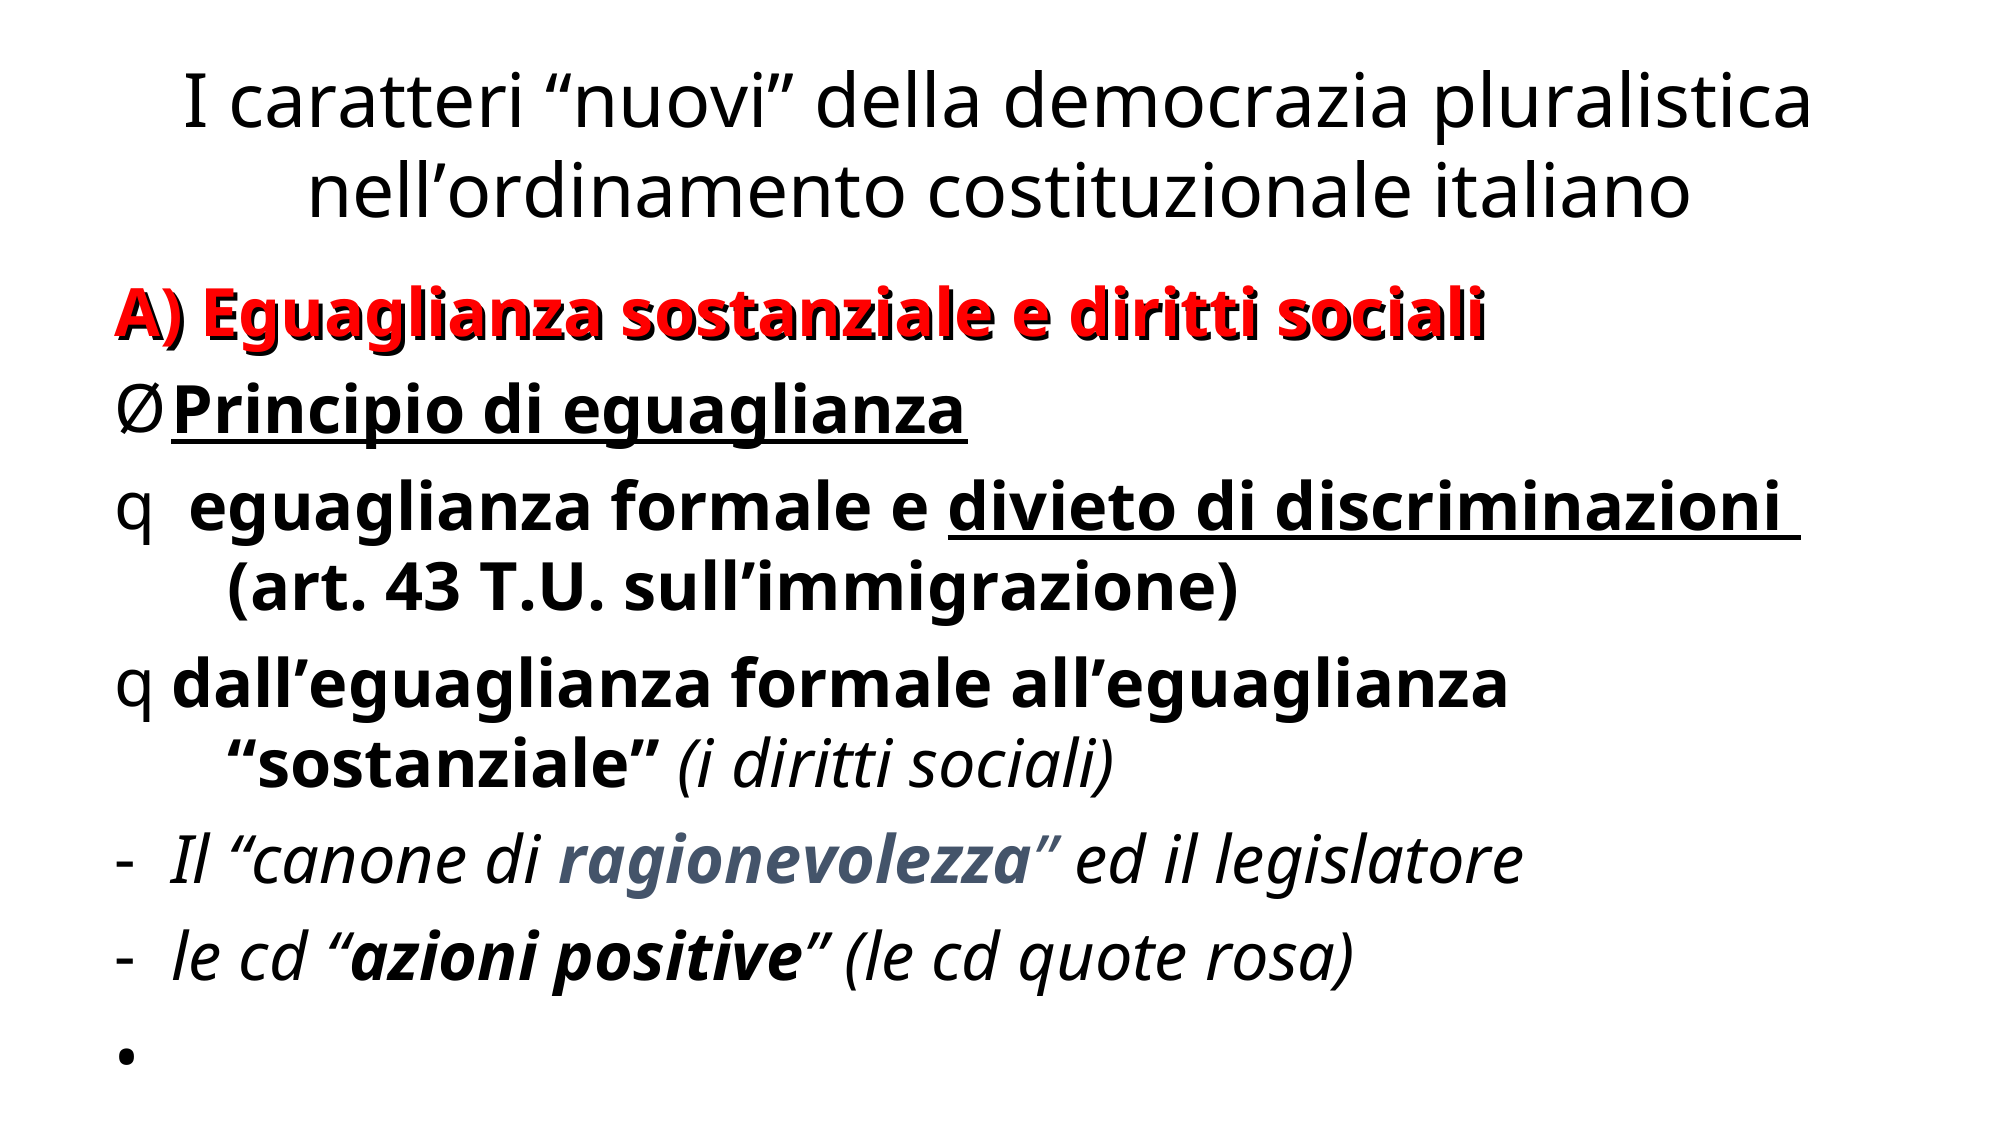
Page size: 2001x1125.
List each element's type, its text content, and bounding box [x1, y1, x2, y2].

title I caratteri “nuovi” della democrazia pluralistica nell’ordinamento costituzionale italiano [99, 45, 1900, 233]
list A) Eguaglianza sostanziale e diritti sociali Principio di eguaglianza eguaglianza formale e divieto di discriminazioni (art. 43 T.U. sull’immigrazione) dall’eguaglianza formale all’eguaglianza “sostanziale” (i diritti sociali) Il “canone di ragionevolezza” ed il legislatore le cd “azioni positive” (le cd quote rosa) [99, 262, 1900, 1005]
